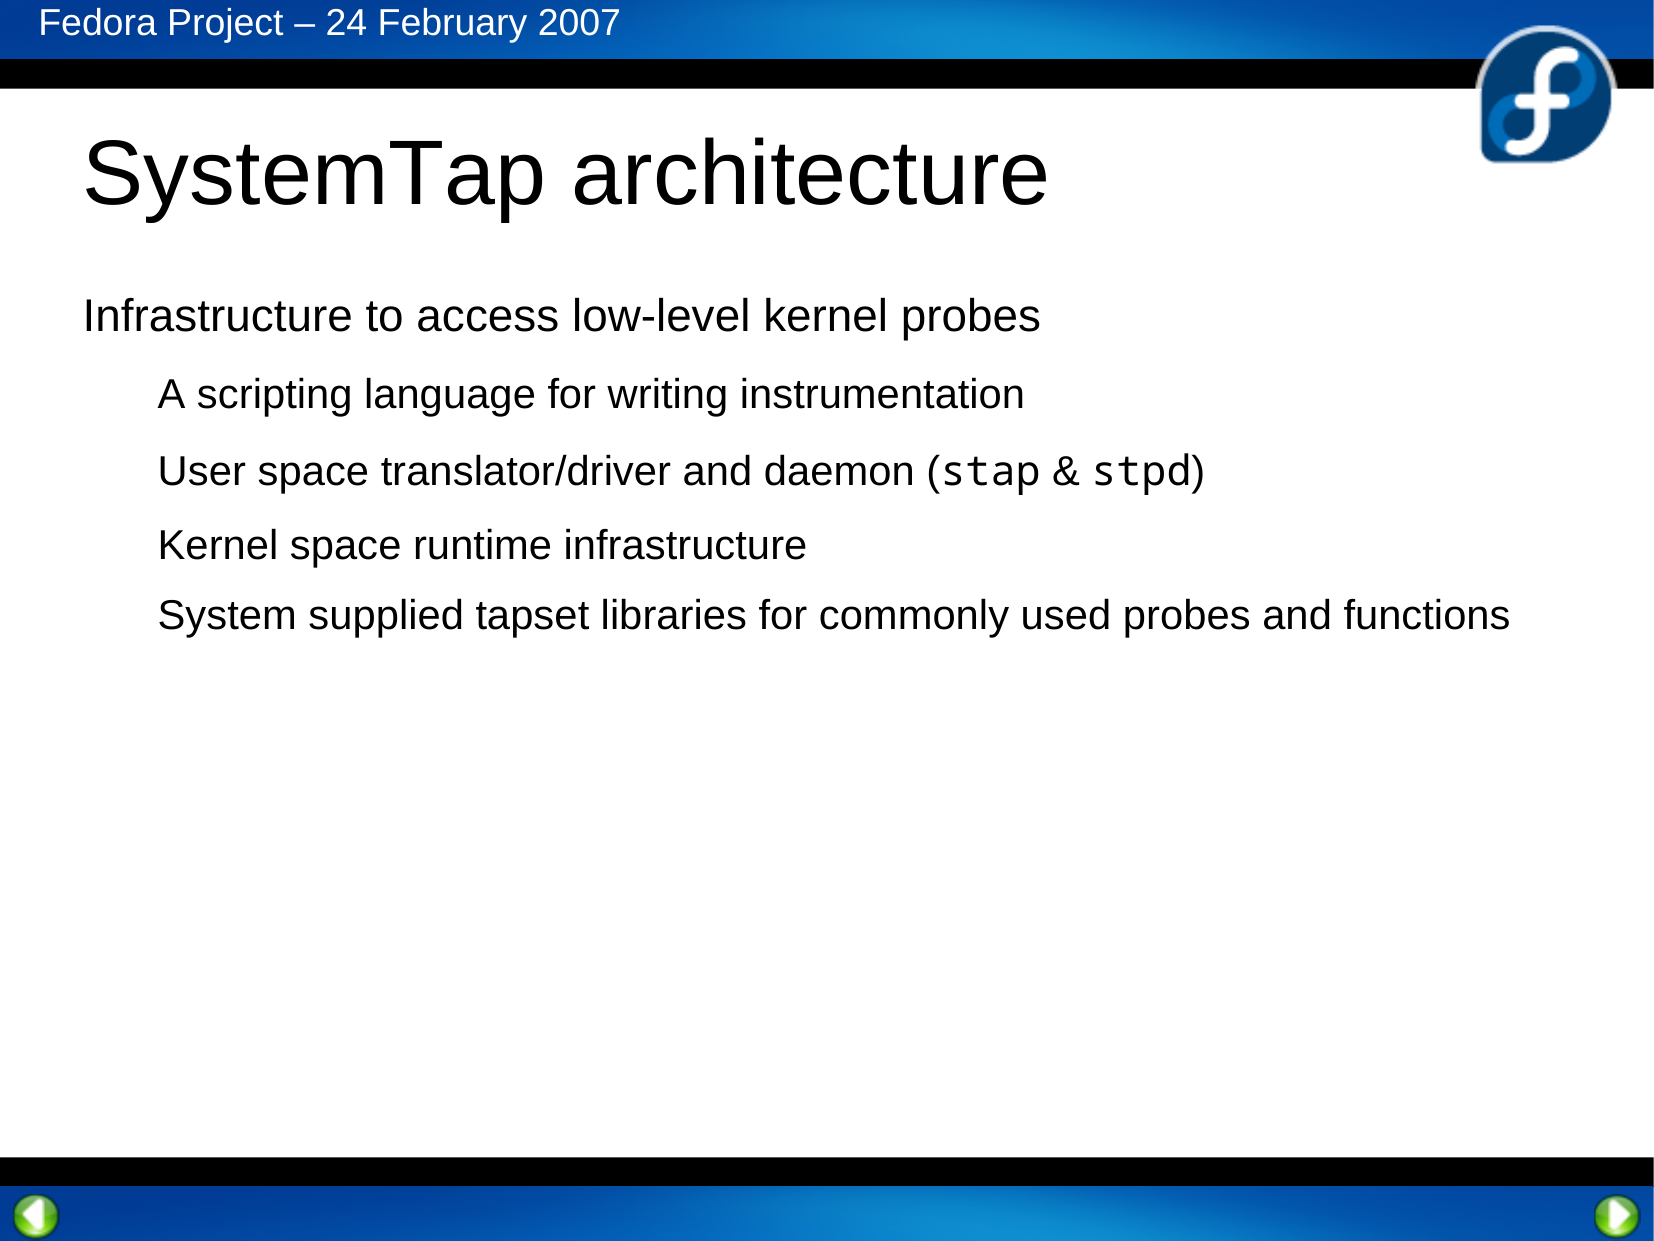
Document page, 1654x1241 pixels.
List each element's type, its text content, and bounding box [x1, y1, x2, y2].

picture [0, 0, 1654, 266]
list Infrastructure to access low-level kernel probes A scripting language for writing instrumentation User space translator/driver and daemon (stap & stpd) Kernel space runtime infrastructure System supplied tapset libraries for commonly used probes and functions [82, 290, 1571, 1109]
title SystemTap architecture [82, 88, 1571, 257]
picture [0, 1186, 1654, 1241]
